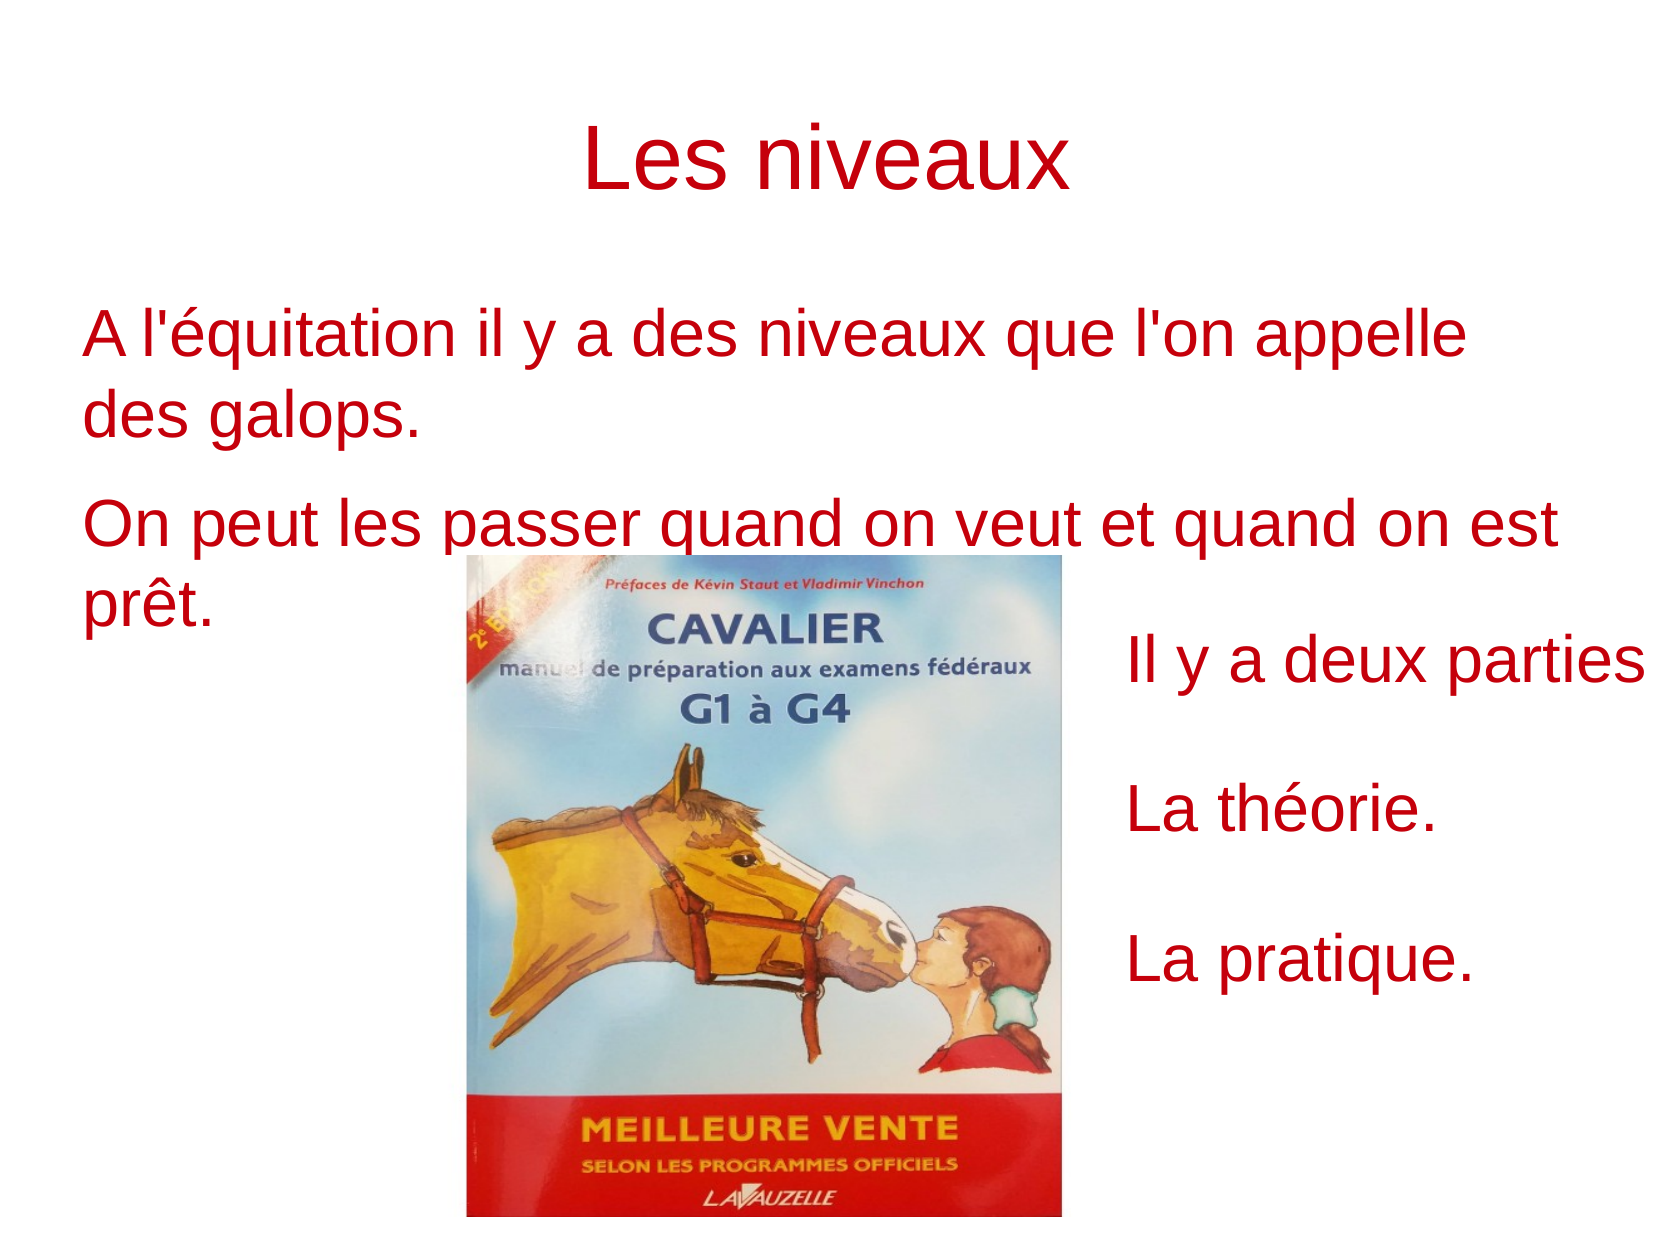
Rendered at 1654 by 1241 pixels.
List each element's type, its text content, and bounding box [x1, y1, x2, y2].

text_box Il y a deux parties : La théorie. La pratique. [1110, 614, 1607, 1241]
title Les niveaux [82, 49, 1571, 257]
list A l'équitation il y a des niveaux que l'on appelle des galops. On peut les passer quand on veut et quand on est prêt. [82, 290, 1571, 681]
picture [389, 555, 1141, 1217]
